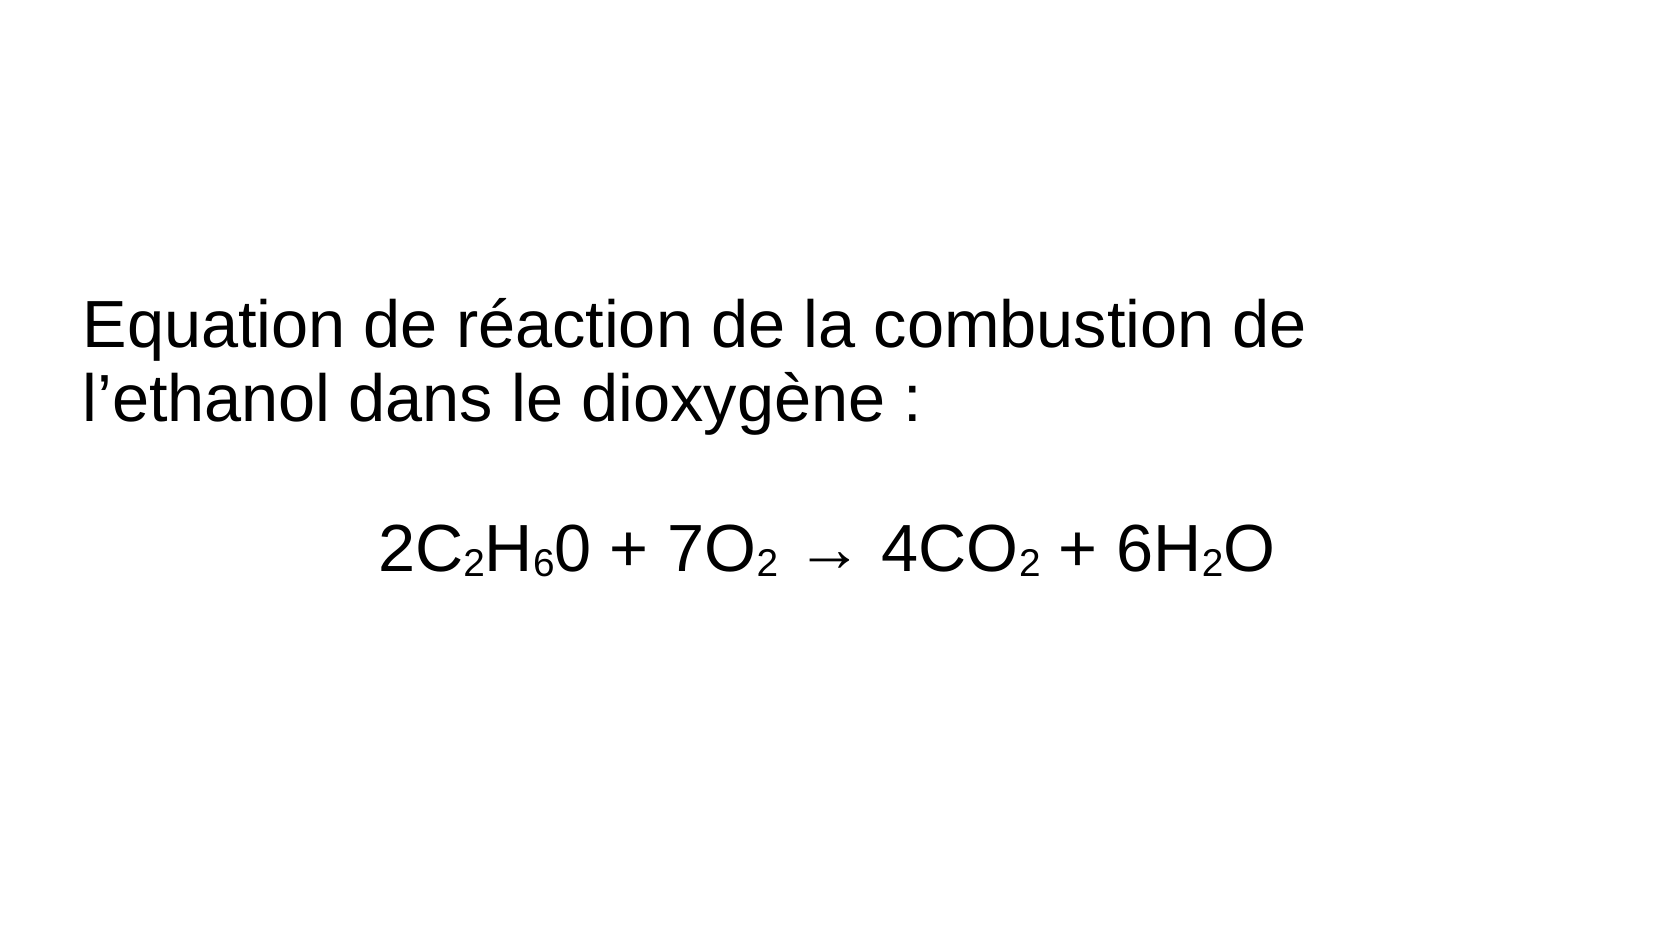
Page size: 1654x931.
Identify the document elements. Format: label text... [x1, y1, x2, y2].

subtitle Equation de réaction de la combustion de l’ethanol dans le dioxygène : 2C2H60 + 7O2 → 4CO2 + 6H2O [82, 15, 1571, 857]
